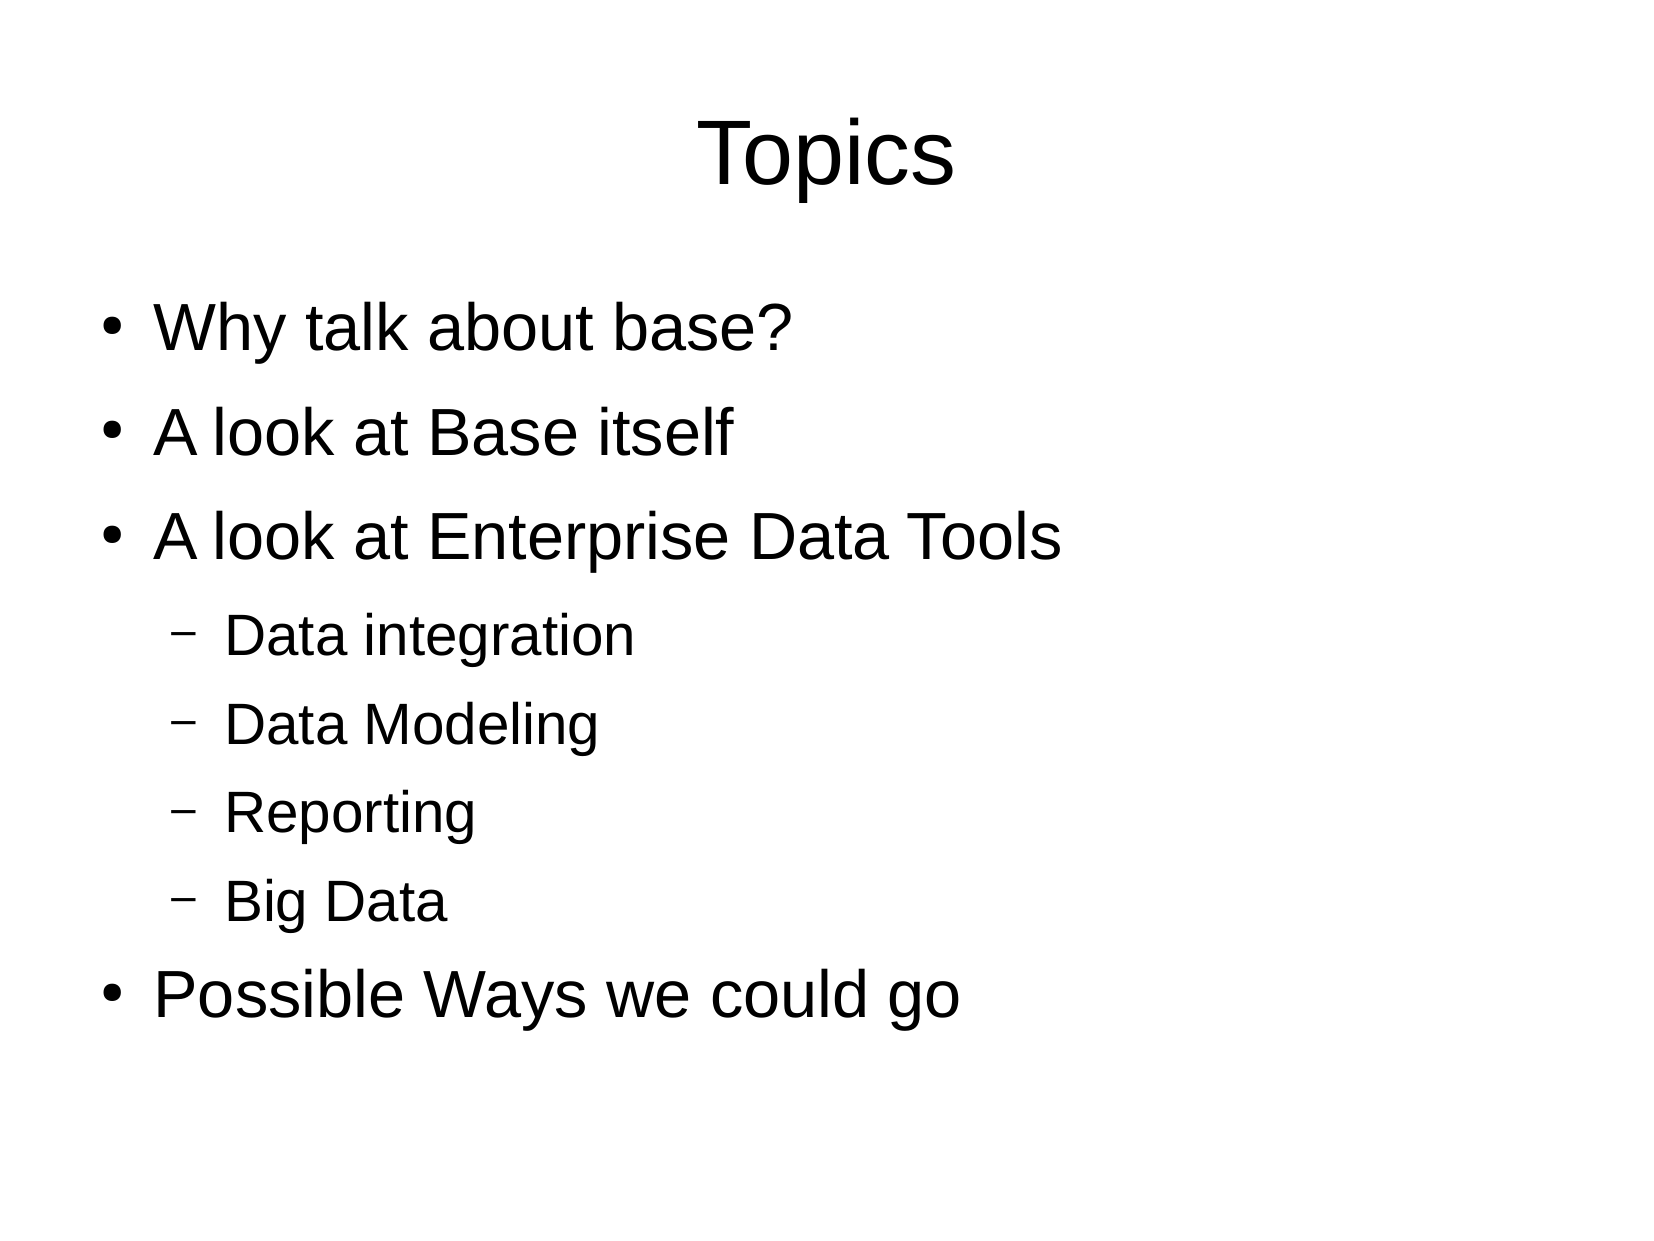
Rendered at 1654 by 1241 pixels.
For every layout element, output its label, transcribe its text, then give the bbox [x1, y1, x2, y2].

list Why talk about base? A look at Base itself A look at Enterprise Data Tools Data integration Data Modeling Reporting Big Data Possible Ways we could go [82, 290, 1571, 1112]
title Topics [82, 49, 1571, 257]
